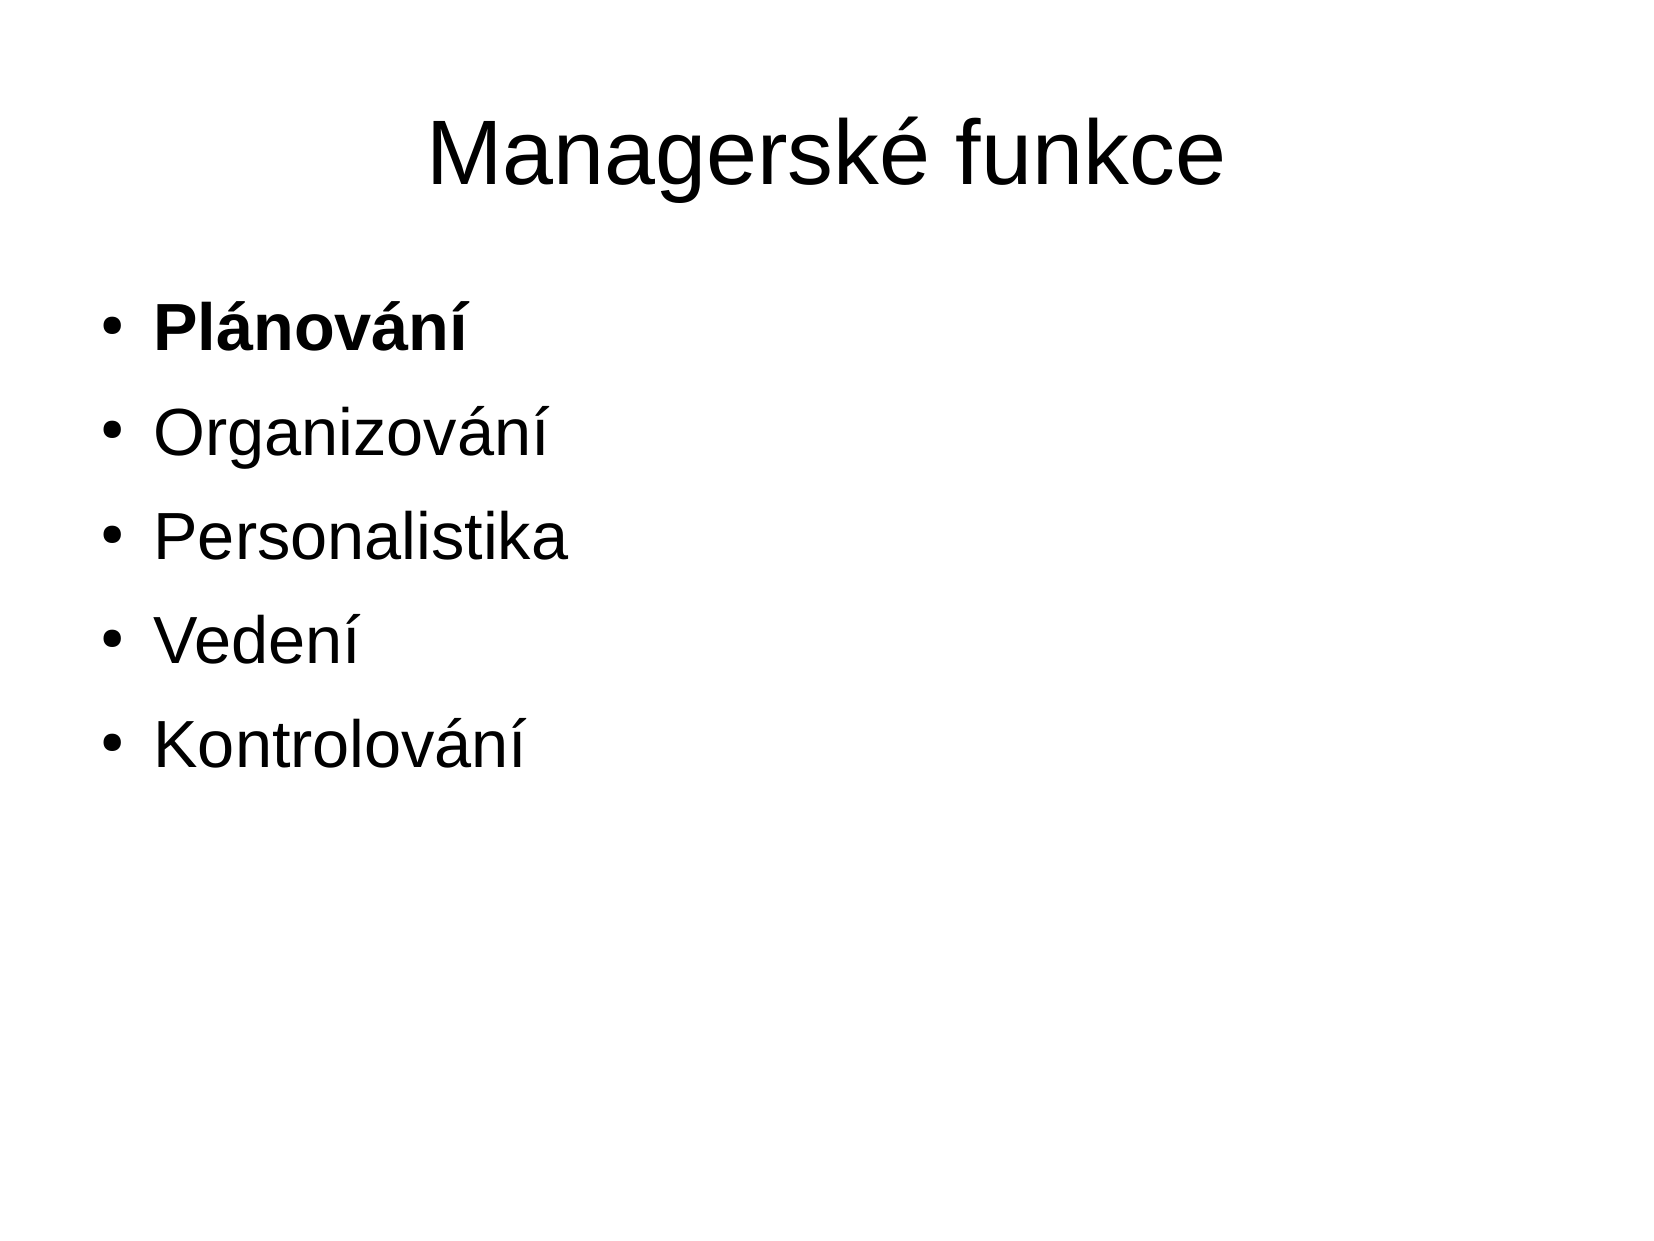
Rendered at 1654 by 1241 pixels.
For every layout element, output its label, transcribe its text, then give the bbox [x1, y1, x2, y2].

list Plánování Organizování Personalistika Vedení Kontrolování [82, 290, 1571, 1010]
title Managerské funkce [82, 49, 1571, 257]
